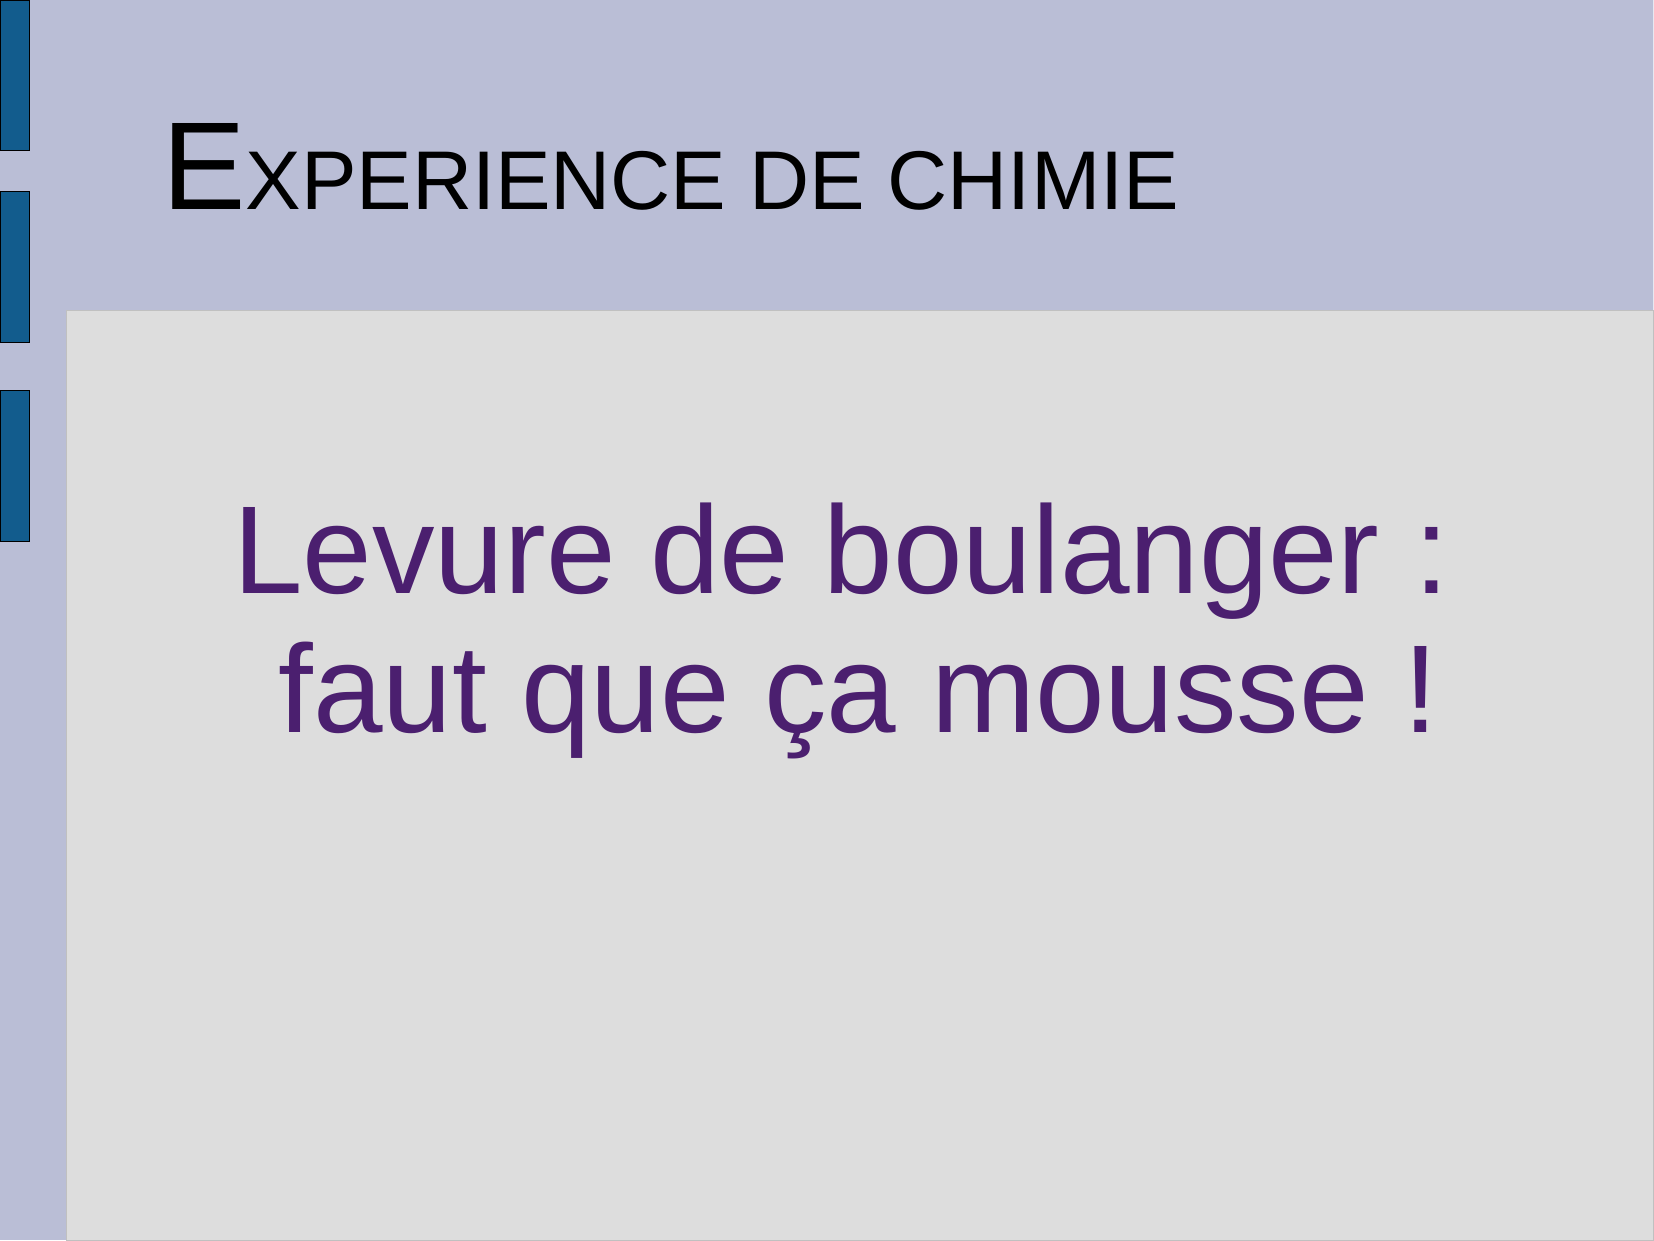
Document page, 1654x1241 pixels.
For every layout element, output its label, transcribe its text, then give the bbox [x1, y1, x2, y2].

text_box Levure de boulanger : faut que ça mousse ! [147, 472, 1536, 827]
text_box EXPERIENCE DE CHIMIE [147, 88, 1565, 244]
